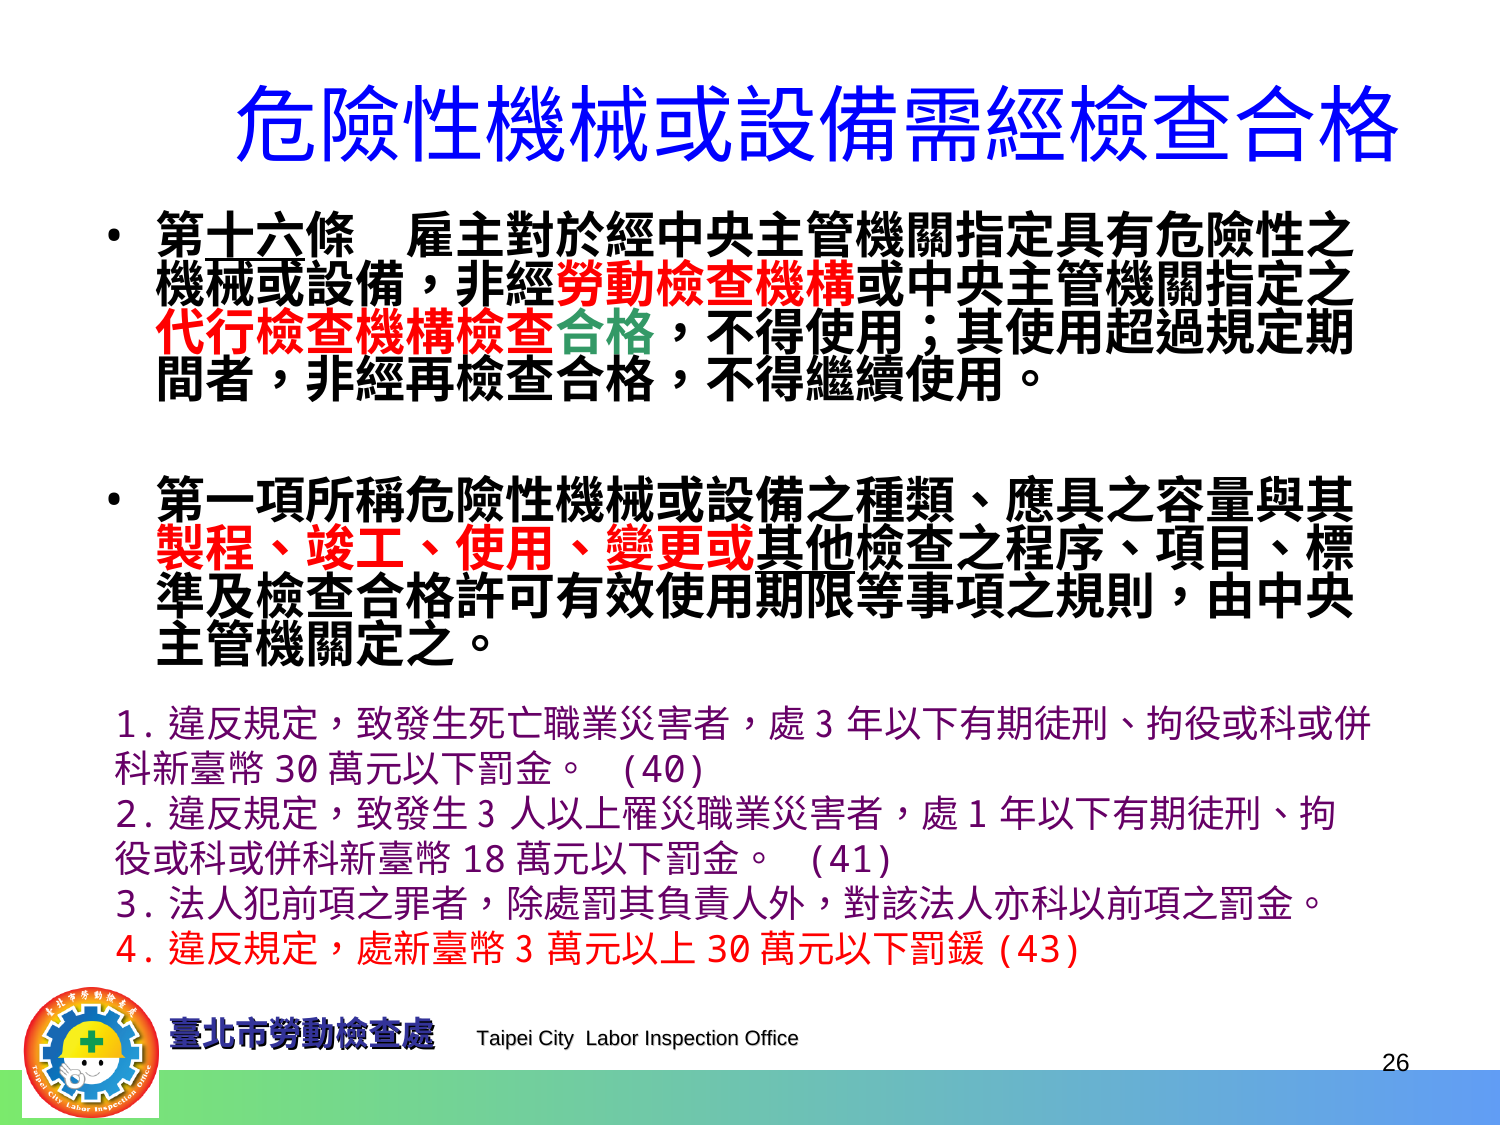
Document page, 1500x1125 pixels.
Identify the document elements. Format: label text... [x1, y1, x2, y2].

text_box 1.違反規定，致發生死亡職業災害者，處3年以下有期徒刑、拘役或科或併科新臺幣30萬元以下罰金。 (40) 2.違反規定，致發生3人以上罹災職業災害者，處1年以下有期徒刑、拘役或科或併科新臺幣18萬元以下罰金。 (41) 3.法人犯前項之罪者，除處罰其負責人外，對該法人亦科以前項之罰金。 4.違反規定，處新臺幣3萬元以上30萬元以下罰鍰(43) [100, 692, 1390, 978]
picture [22, 987, 159, 1118]
list 第十六條 雇主對於經中央主管機關指定具有危險性之機械或設備，非經勞動檢查機構或中央主管機關指定之代行檢查機構檢查合格，不得使用；其使用超過規定期間者，非經再檢查合格，不得繼續使用。 第一項所稱危險性機械或設備之種類、應具之容量與其製程、竣工、使用、變更或其他檢查之程序、項目、標準及檢查合格許可有效使用期限等事項之規則，由中央主管機關定之。 [84, 208, 1404, 681]
text_box 危險性機械或設備需經檢查合格 [123, 64, 1500, 180]
text_box <編號> [1074, 1024, 1426, 1100]
